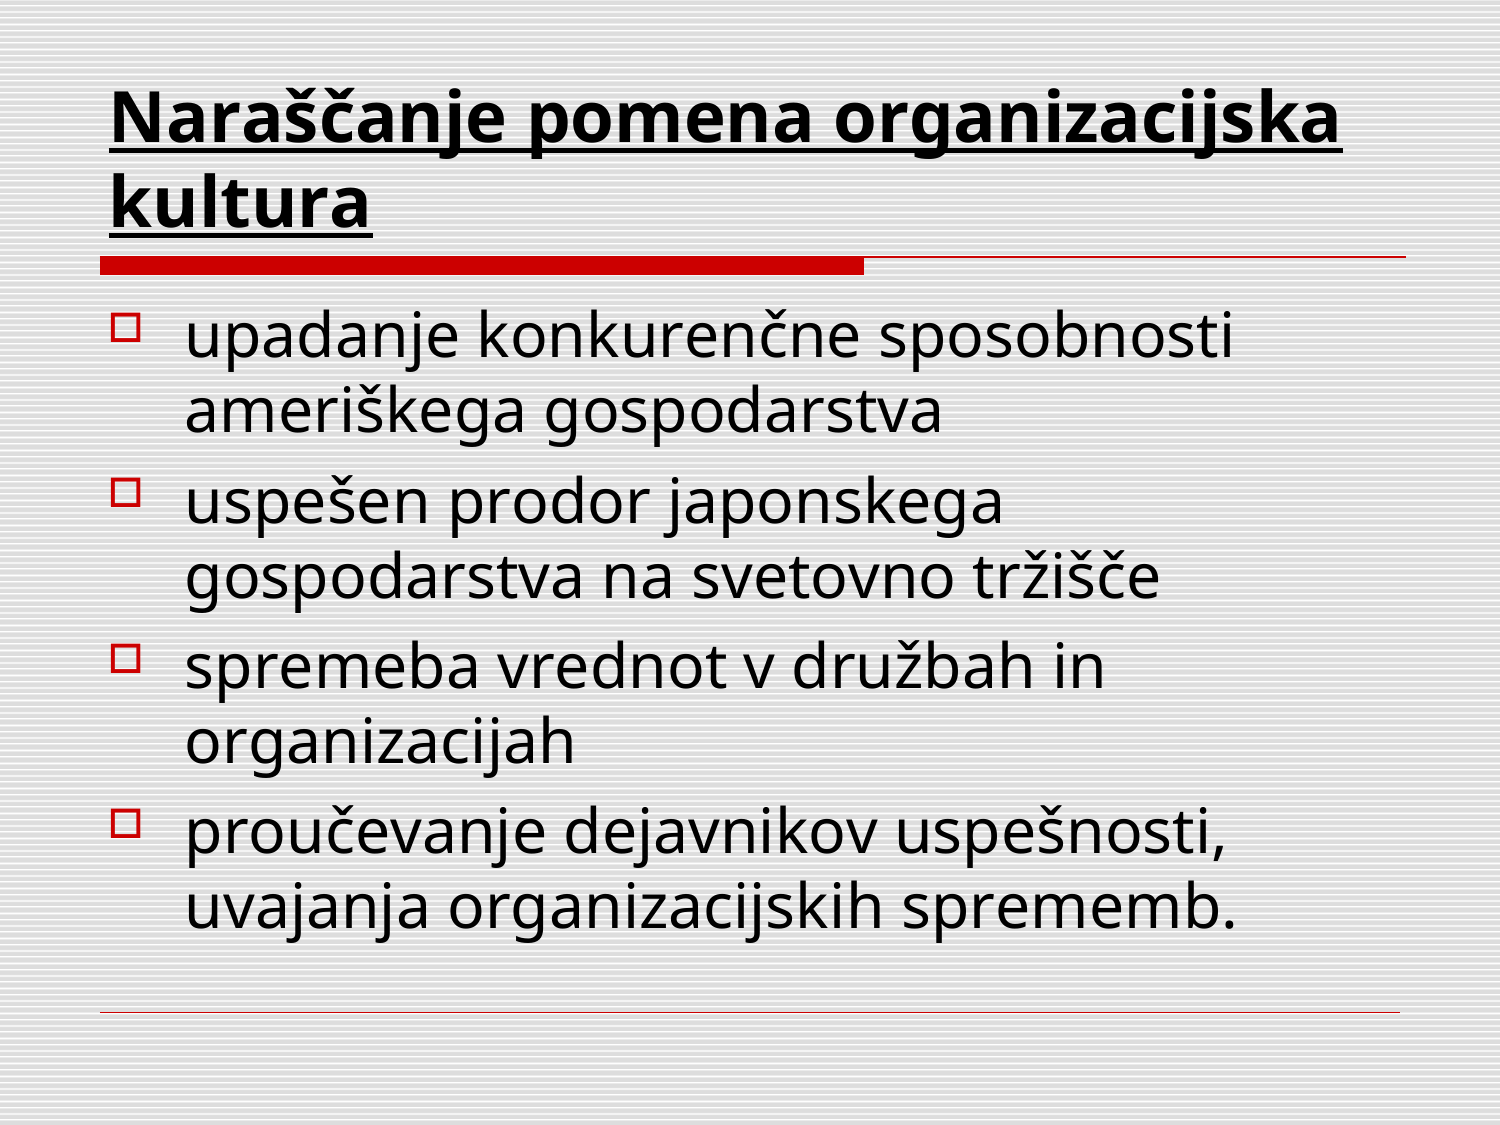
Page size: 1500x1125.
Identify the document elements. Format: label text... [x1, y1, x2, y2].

picture [0, 0, 1500, 1125]
list upadanje konkurenčne sposobnosti ameriškega gospodarstva uspešen prodor japonskega gospodarstva na svetovno tržišče spremeba vrednot v družbah in organizacijah proučevanje dejavnikov uspešnosti, uvajanja organizacijskih sprememb. [92, 287, 1406, 988]
title Naraščanje pomena organizacijska kultura [94, 49, 1407, 250]
